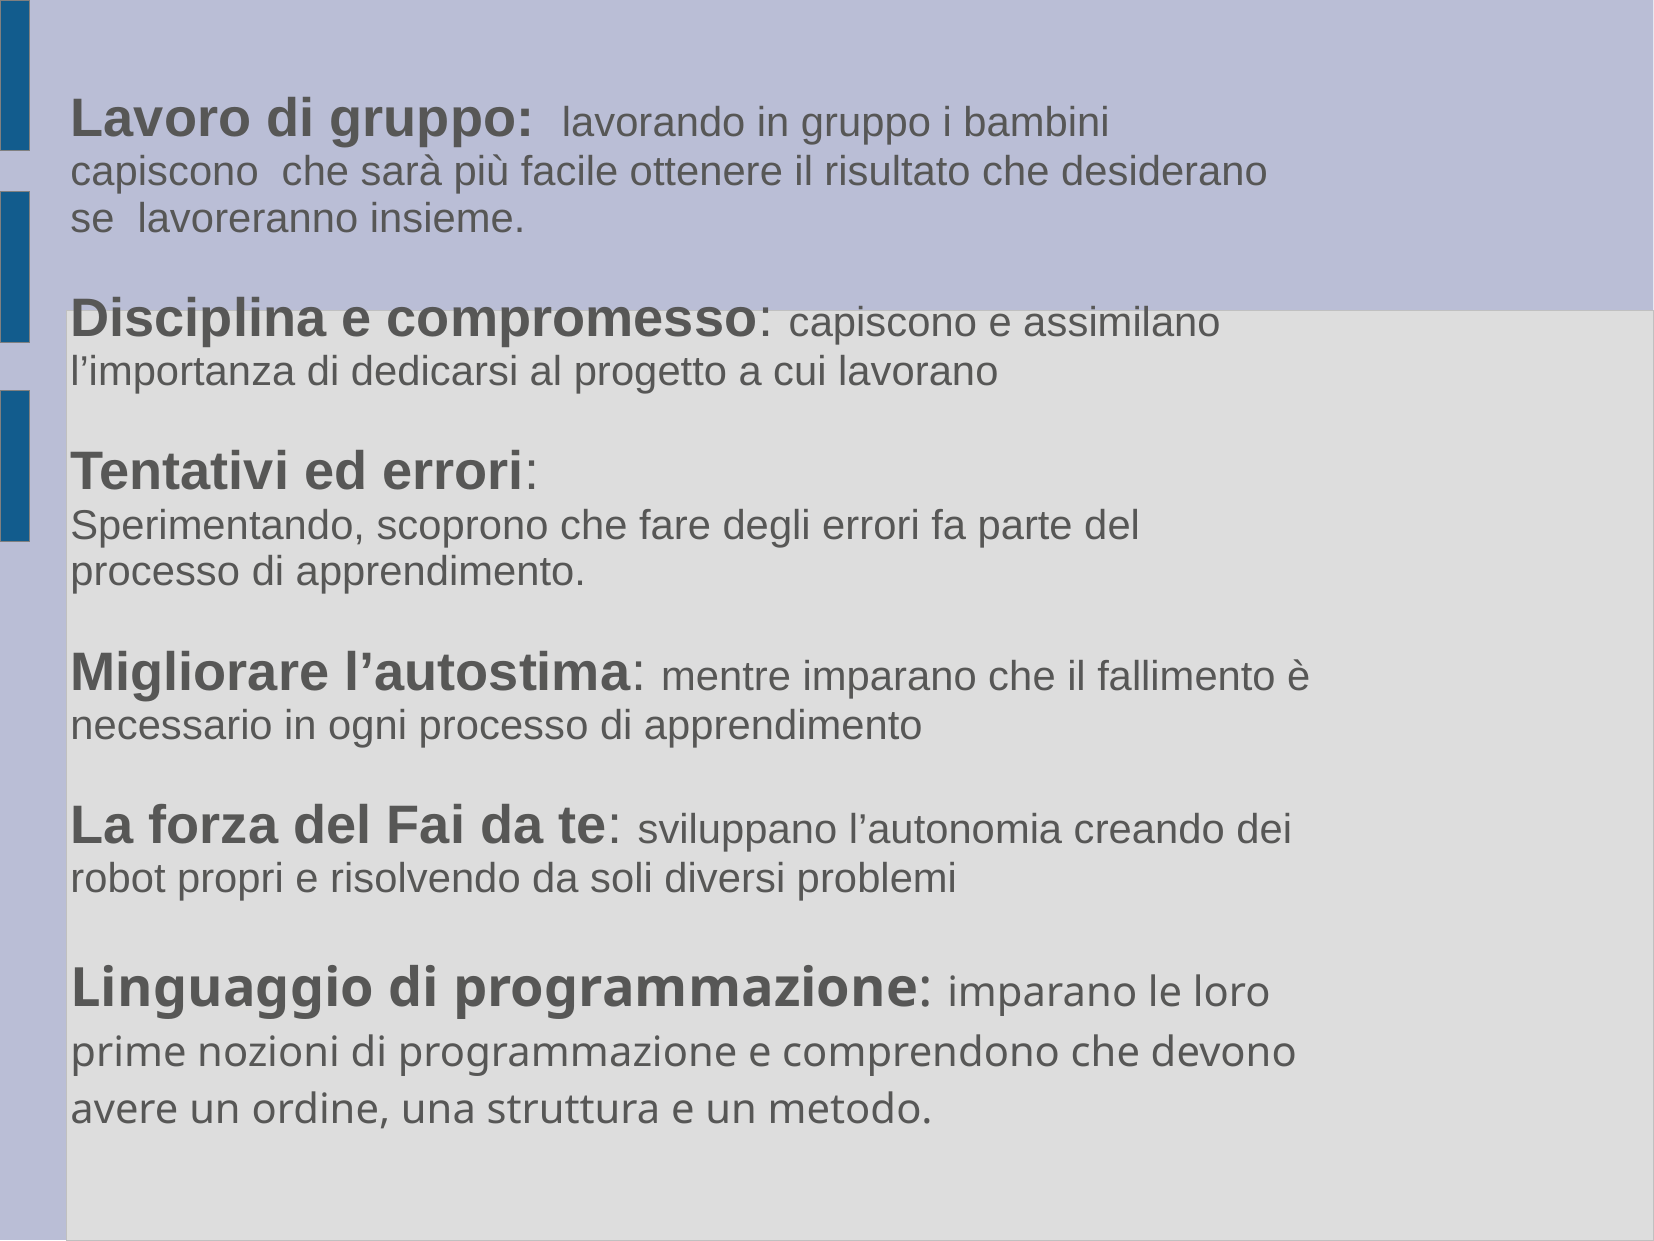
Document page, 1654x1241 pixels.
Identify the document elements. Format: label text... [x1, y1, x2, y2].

text_box Lavoro di gruppo: lavorando in gruppo i bambini capiscono che sarà più facile ottenere il risultato che desiderano se lavoreranno insieme. Disciplina e compromesso: capiscono e assimilano l’importanza di dedicarsi al progetto a cui lavorano Tentativi ed errori: Sperimentando, scoprono che fare degli errori fa parte del processo di apprendimento. Migliorare l’autostima: mentre imparano che il fallimento è necessario in ogni processo di apprendimento La forza del Fai da te: sviluppano l’autonomia creando dei robot propri e risolvendo da soli diversi problemi Linguaggio di programmazione: imparano le loro prime nozioni di programmazione e comprendono che devono avere un ordine, una struttura e un metodo. [55, 0, 1335, 1185]
